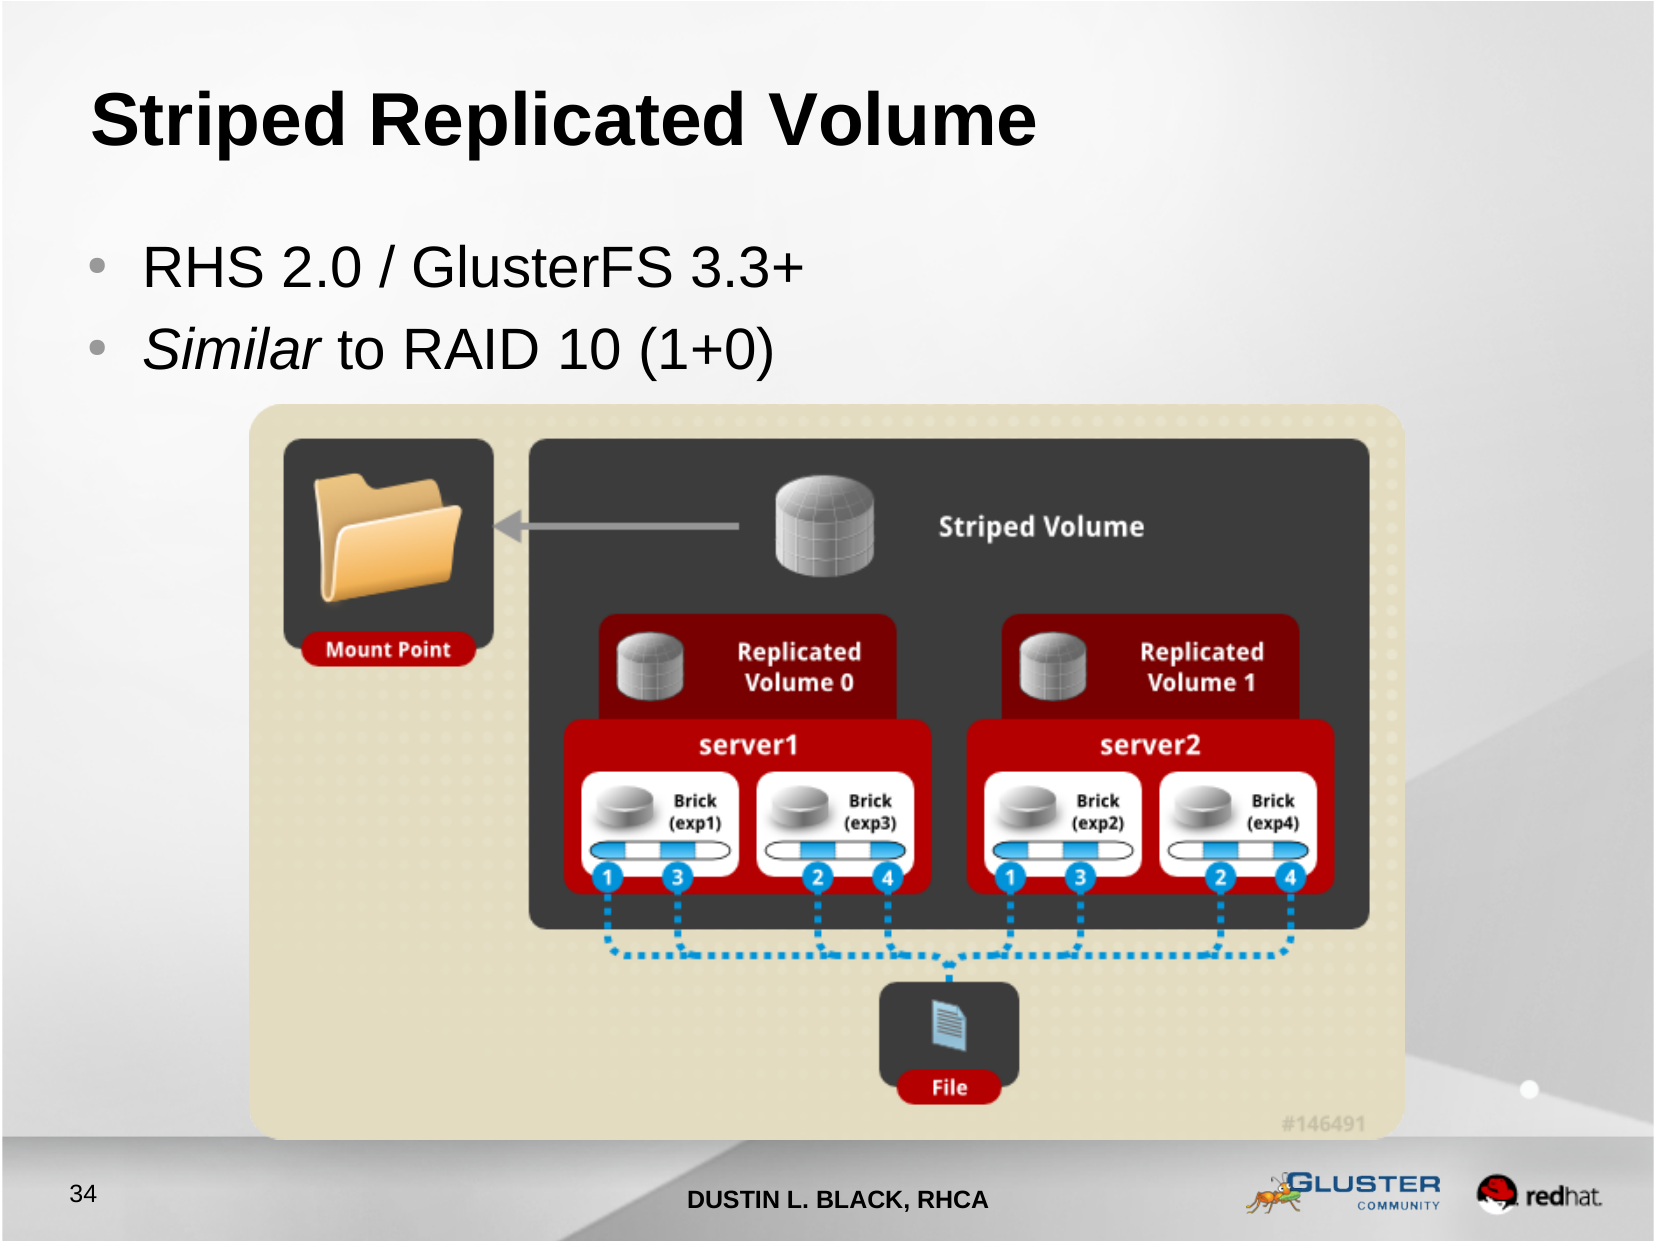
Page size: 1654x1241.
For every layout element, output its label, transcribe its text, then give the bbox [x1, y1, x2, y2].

picture [2, 1, 1654, 1241]
list RHS 2.0 / GlusterFS 3.3+ Similar to RAID 10 (1+0) [86, 233, 1576, 1111]
title Striped Replicated Volume [90, 15, 1579, 223]
